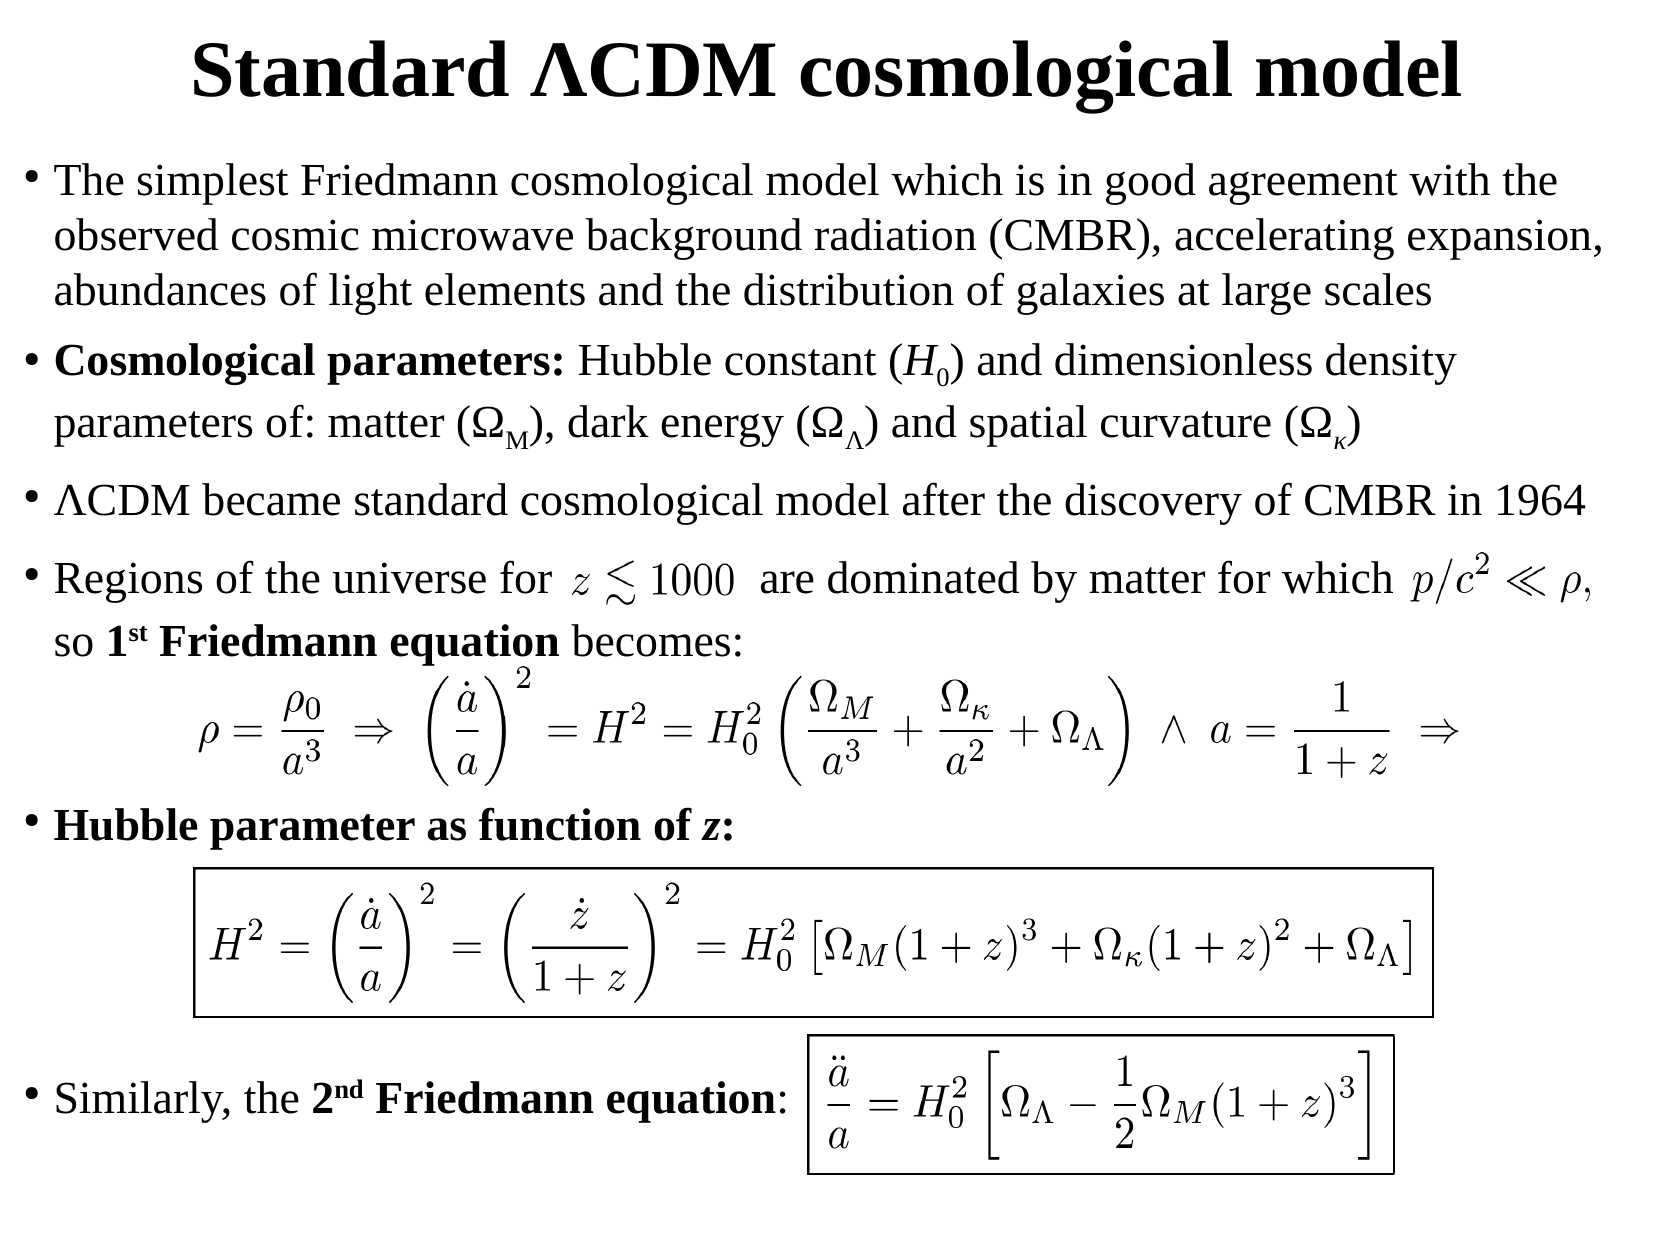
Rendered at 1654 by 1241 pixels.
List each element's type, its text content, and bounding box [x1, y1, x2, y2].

picture [1410, 552, 1590, 604]
picture [807, 1034, 1395, 1175]
picture [198, 666, 1459, 786]
list The simplest Friedmann cosmological model which is in good agreement with the observed cosmic microwave background radiation (CMBR), accelerating expansion, abundances of light elements and the distribution of galaxies at large scales Cosmological parameters: Hubble constant (H0) and dimensionless density parameters of: matter (ΩM), dark energy (ΩΛ) and spatial curvature (Ωκ) ΛCDM became standard cosmological model after the discovery of CMBR in 1964 Regions of the universe for are dominated by matter for which so 1st Friedmann equation becomes: Hubble parameter as function of z: Similarly, the 2nd Friedmann equation: [8, 142, 1648, 1175]
title Standard ΛCDM cosmological model [16, 8, 1638, 121]
picture [571, 560, 734, 605]
picture [193, 867, 1434, 1018]
